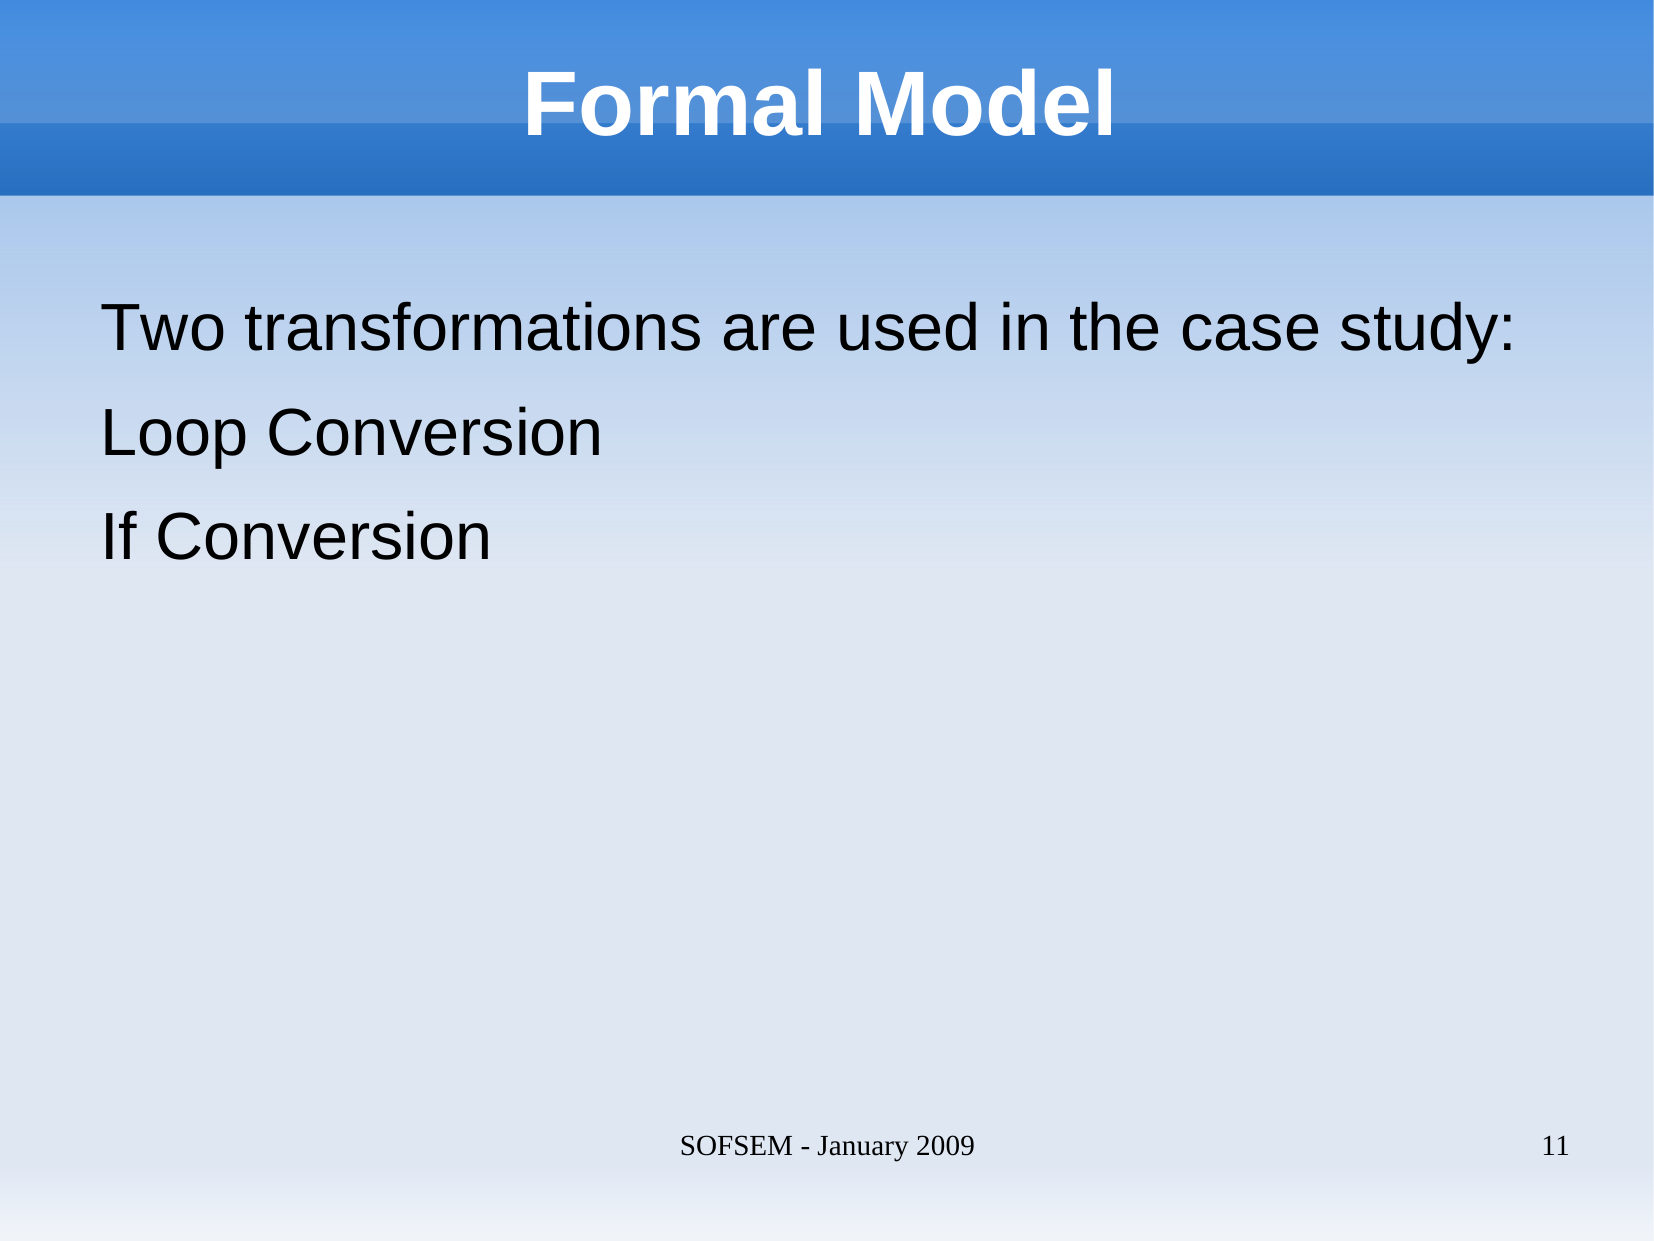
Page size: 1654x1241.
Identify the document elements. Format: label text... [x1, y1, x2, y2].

list Two transformations are used in the case study: Loop Conversion If Conversion [82, 290, 1571, 1094]
picture [0, 0, 1654, 1241]
title Formal Model [76, 7, 1565, 200]
